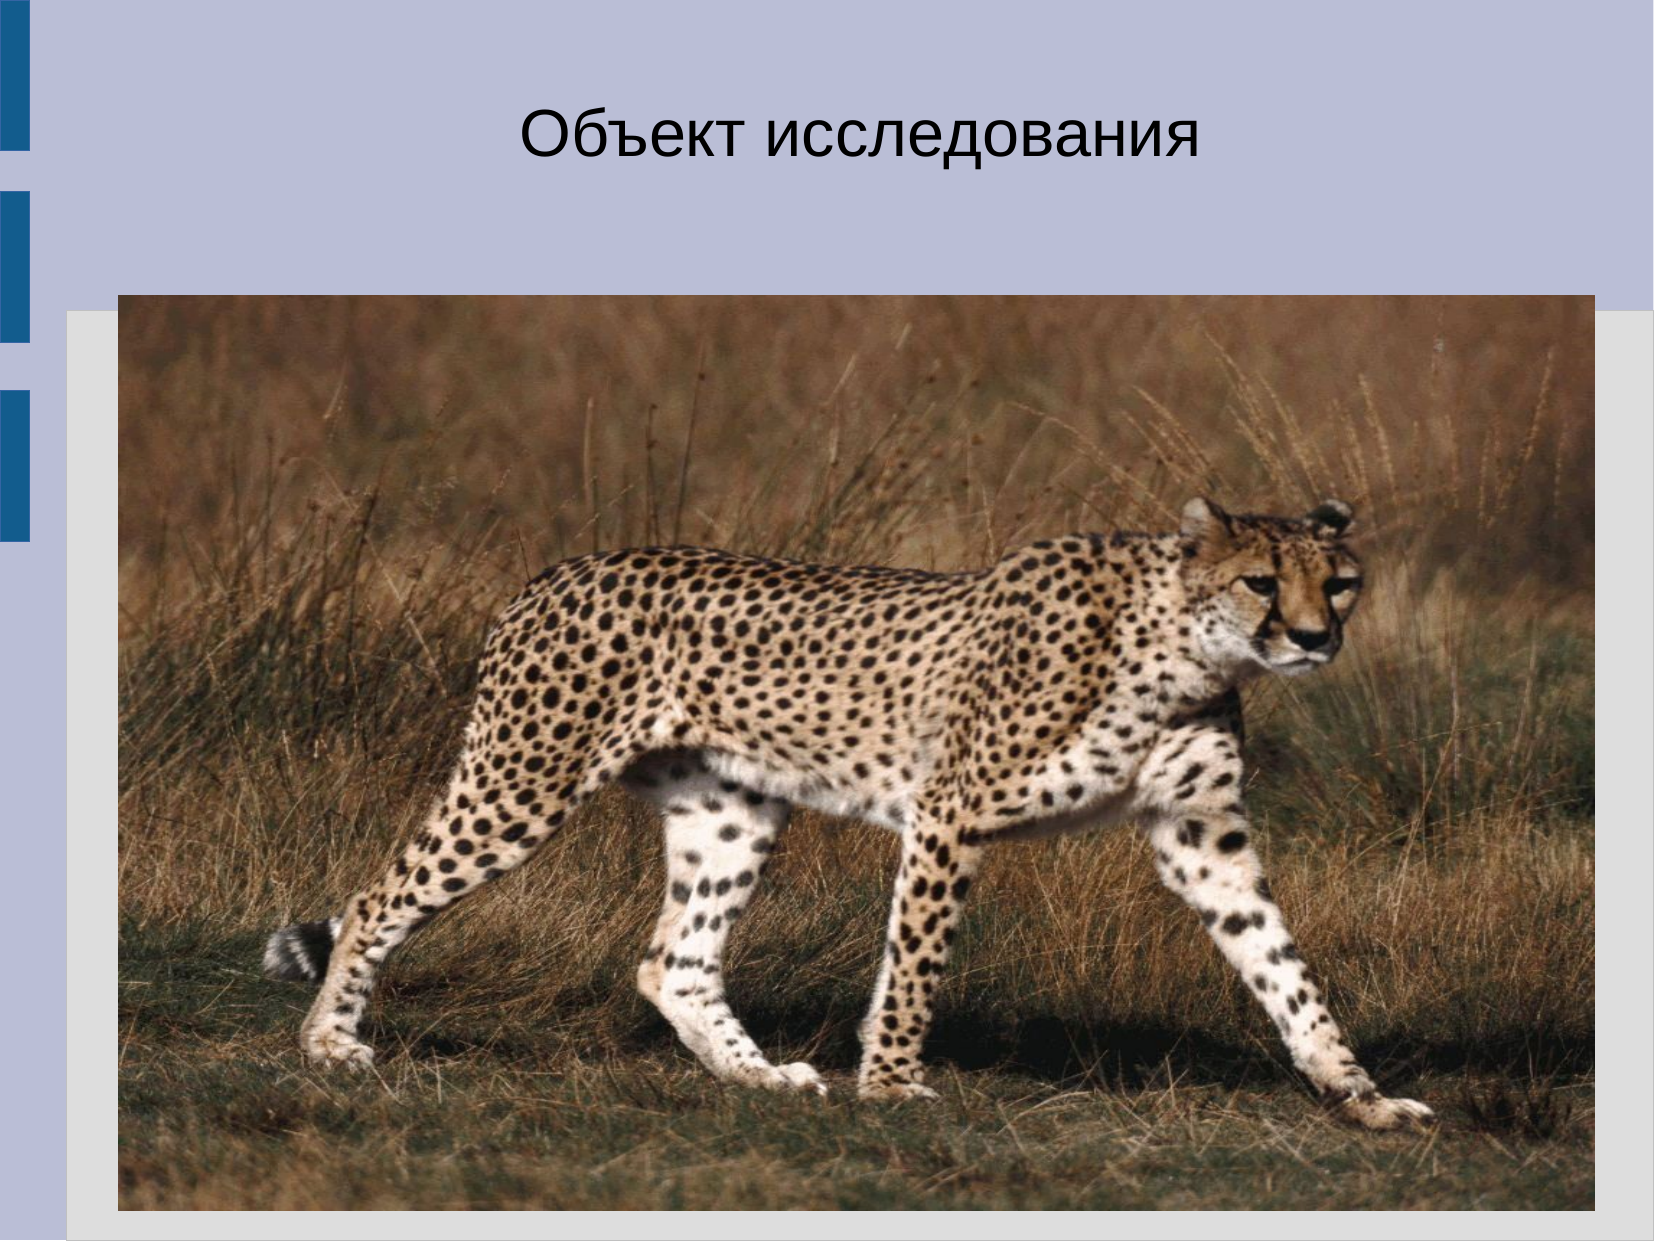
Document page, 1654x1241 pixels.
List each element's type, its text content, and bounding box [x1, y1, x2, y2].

text_box Объект исследования [147, 88, 1565, 179]
picture [118, 295, 1595, 1211]
